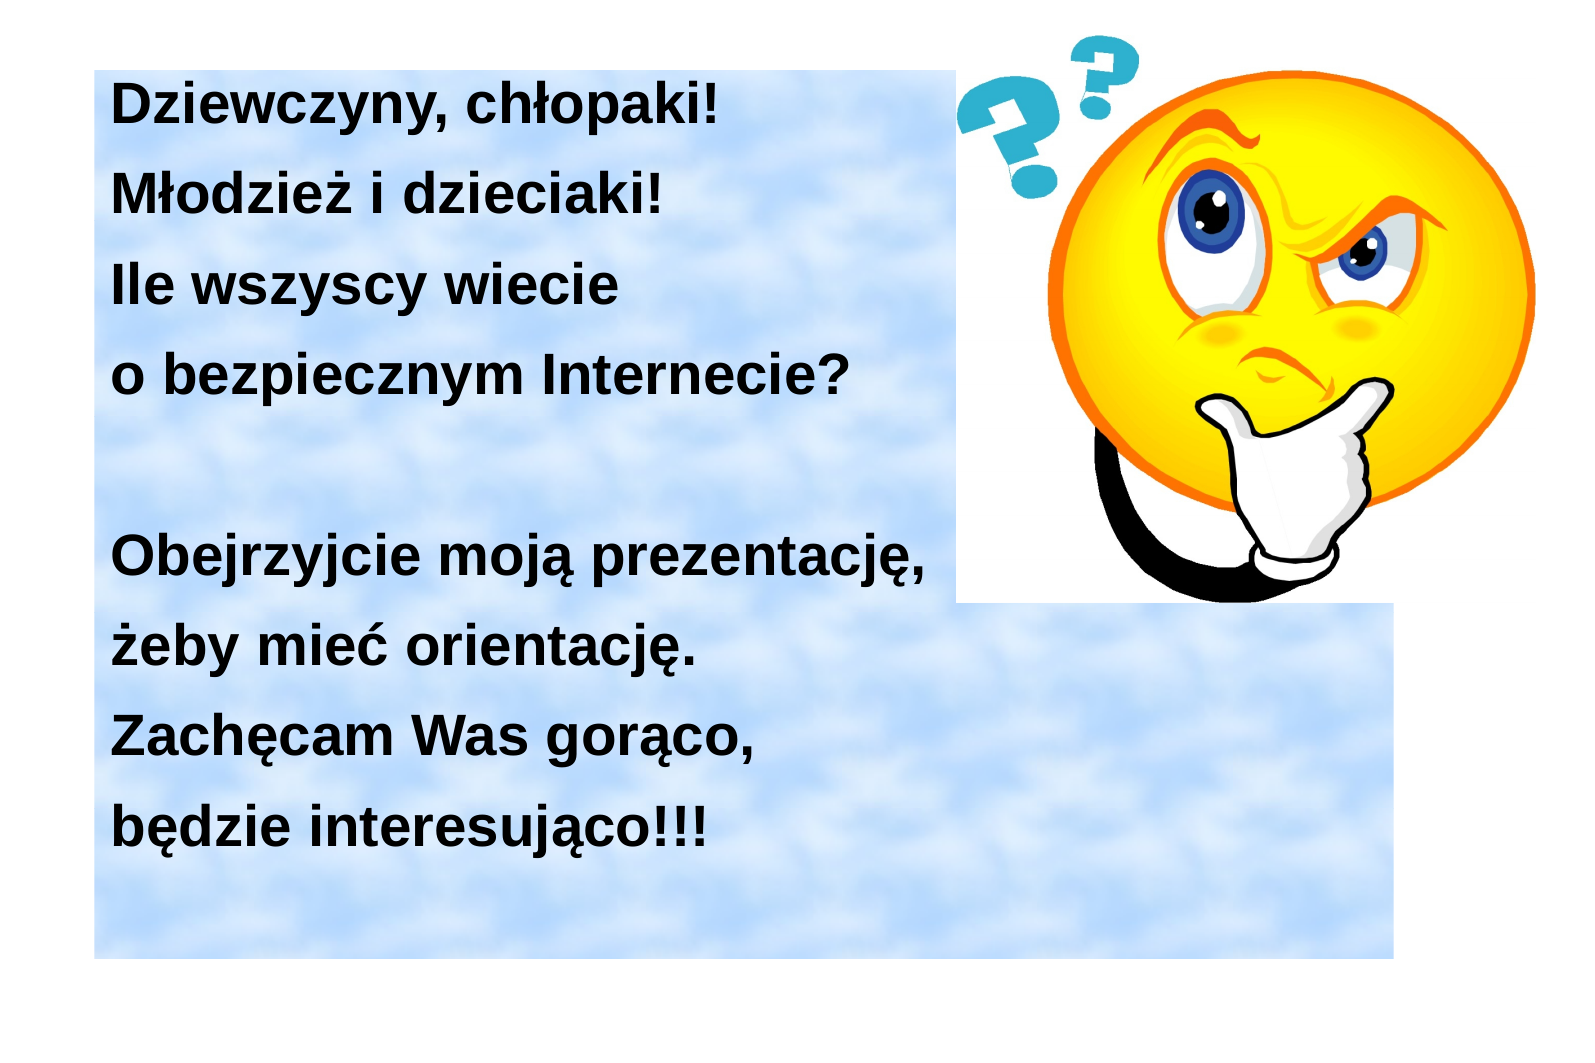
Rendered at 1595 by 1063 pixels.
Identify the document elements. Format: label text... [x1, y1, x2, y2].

picture [956, 35, 1536, 603]
list Dziewczyny, chłopaki! Młodzież i dzieciaki! Ile wszyscy wiecie o bezpiecznym Internecie? Obejrzyjcie moją prezentację, żeby mieć orientację. Zachęcam Was gorąco, będzie interesująco!!! [94, 70, 1394, 959]
